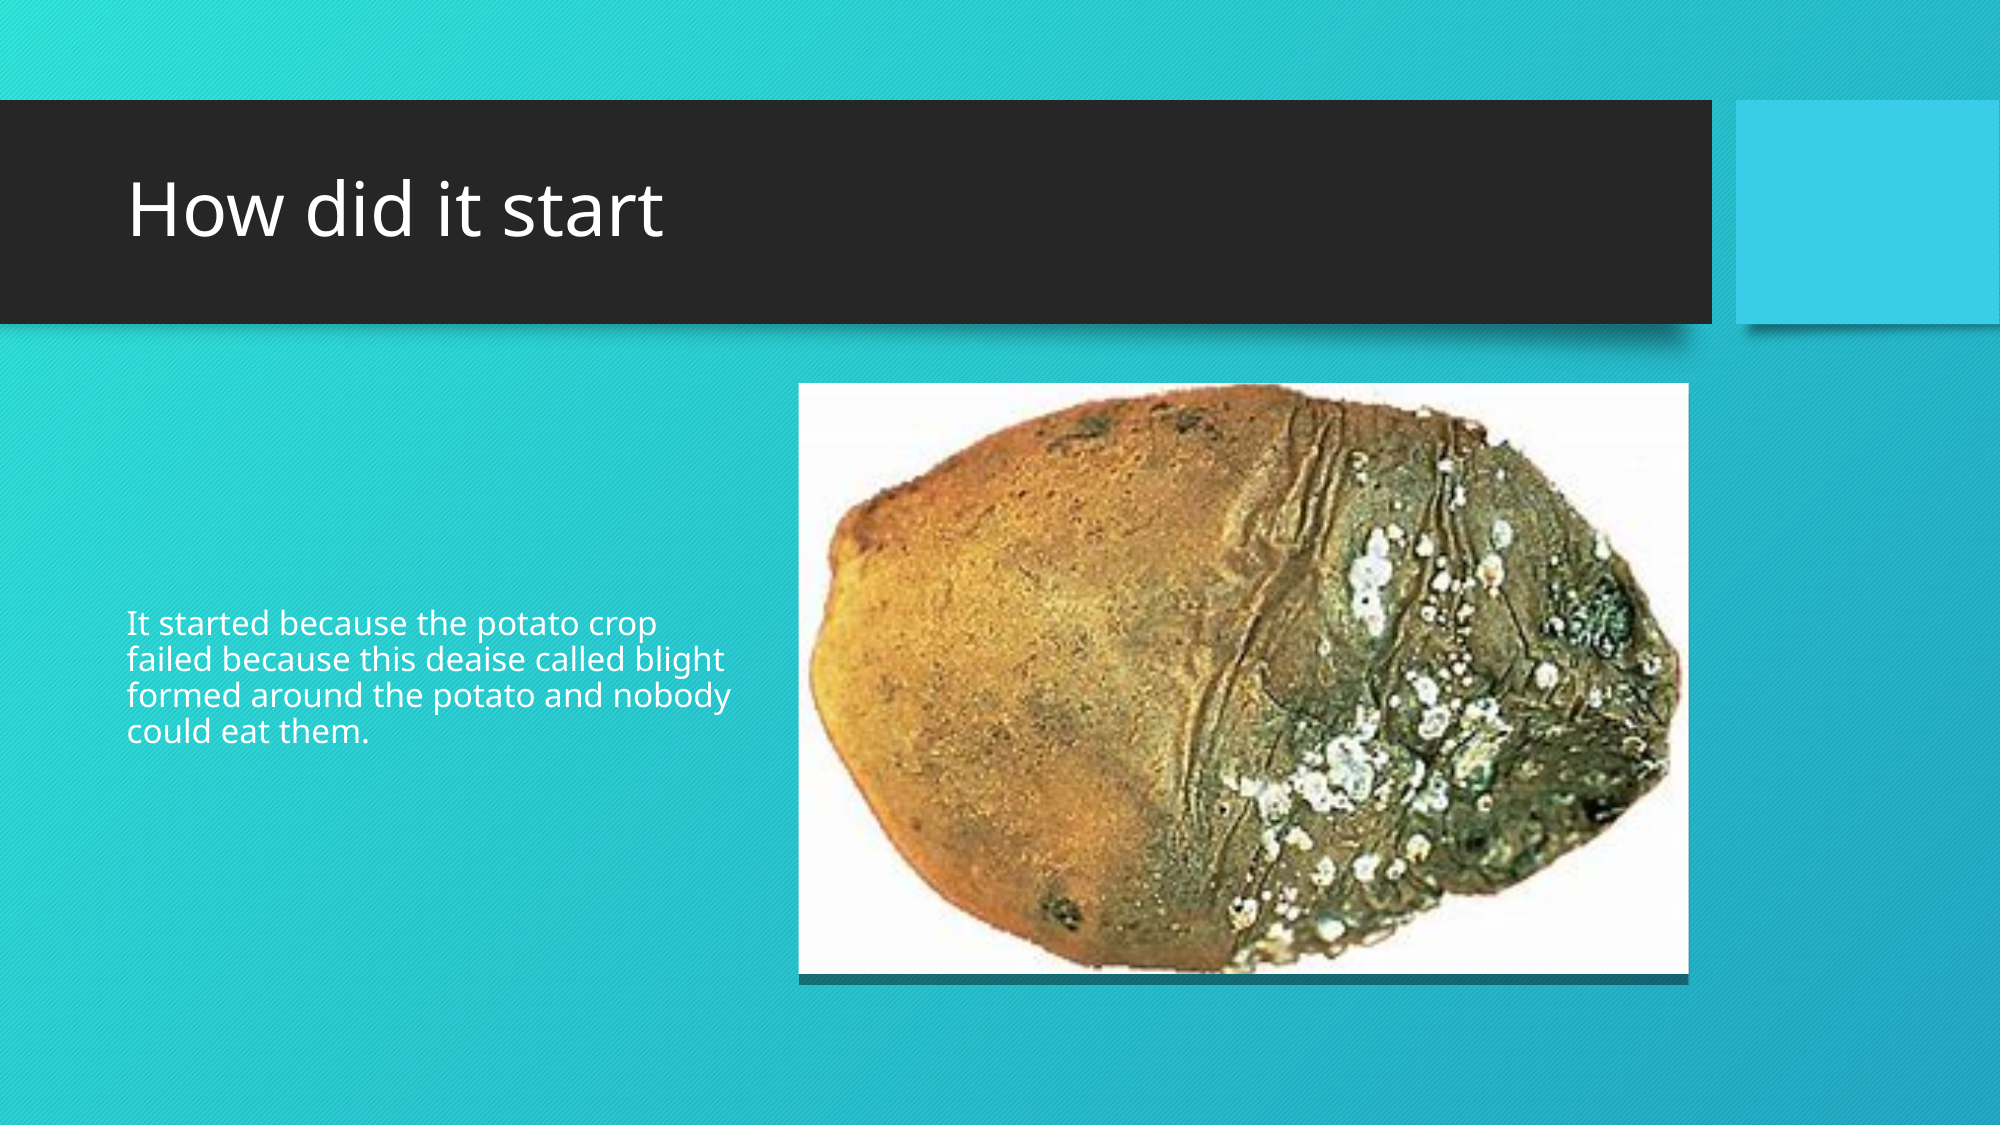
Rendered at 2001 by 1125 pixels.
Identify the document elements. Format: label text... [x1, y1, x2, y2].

picture [798, 383, 1689, 974]
title How did it start [111, 123, 1689, 301]
list It started because the potato crop failed because this deaise called blight formed around the potato and nobody could eat them. [111, 383, 748, 974]
